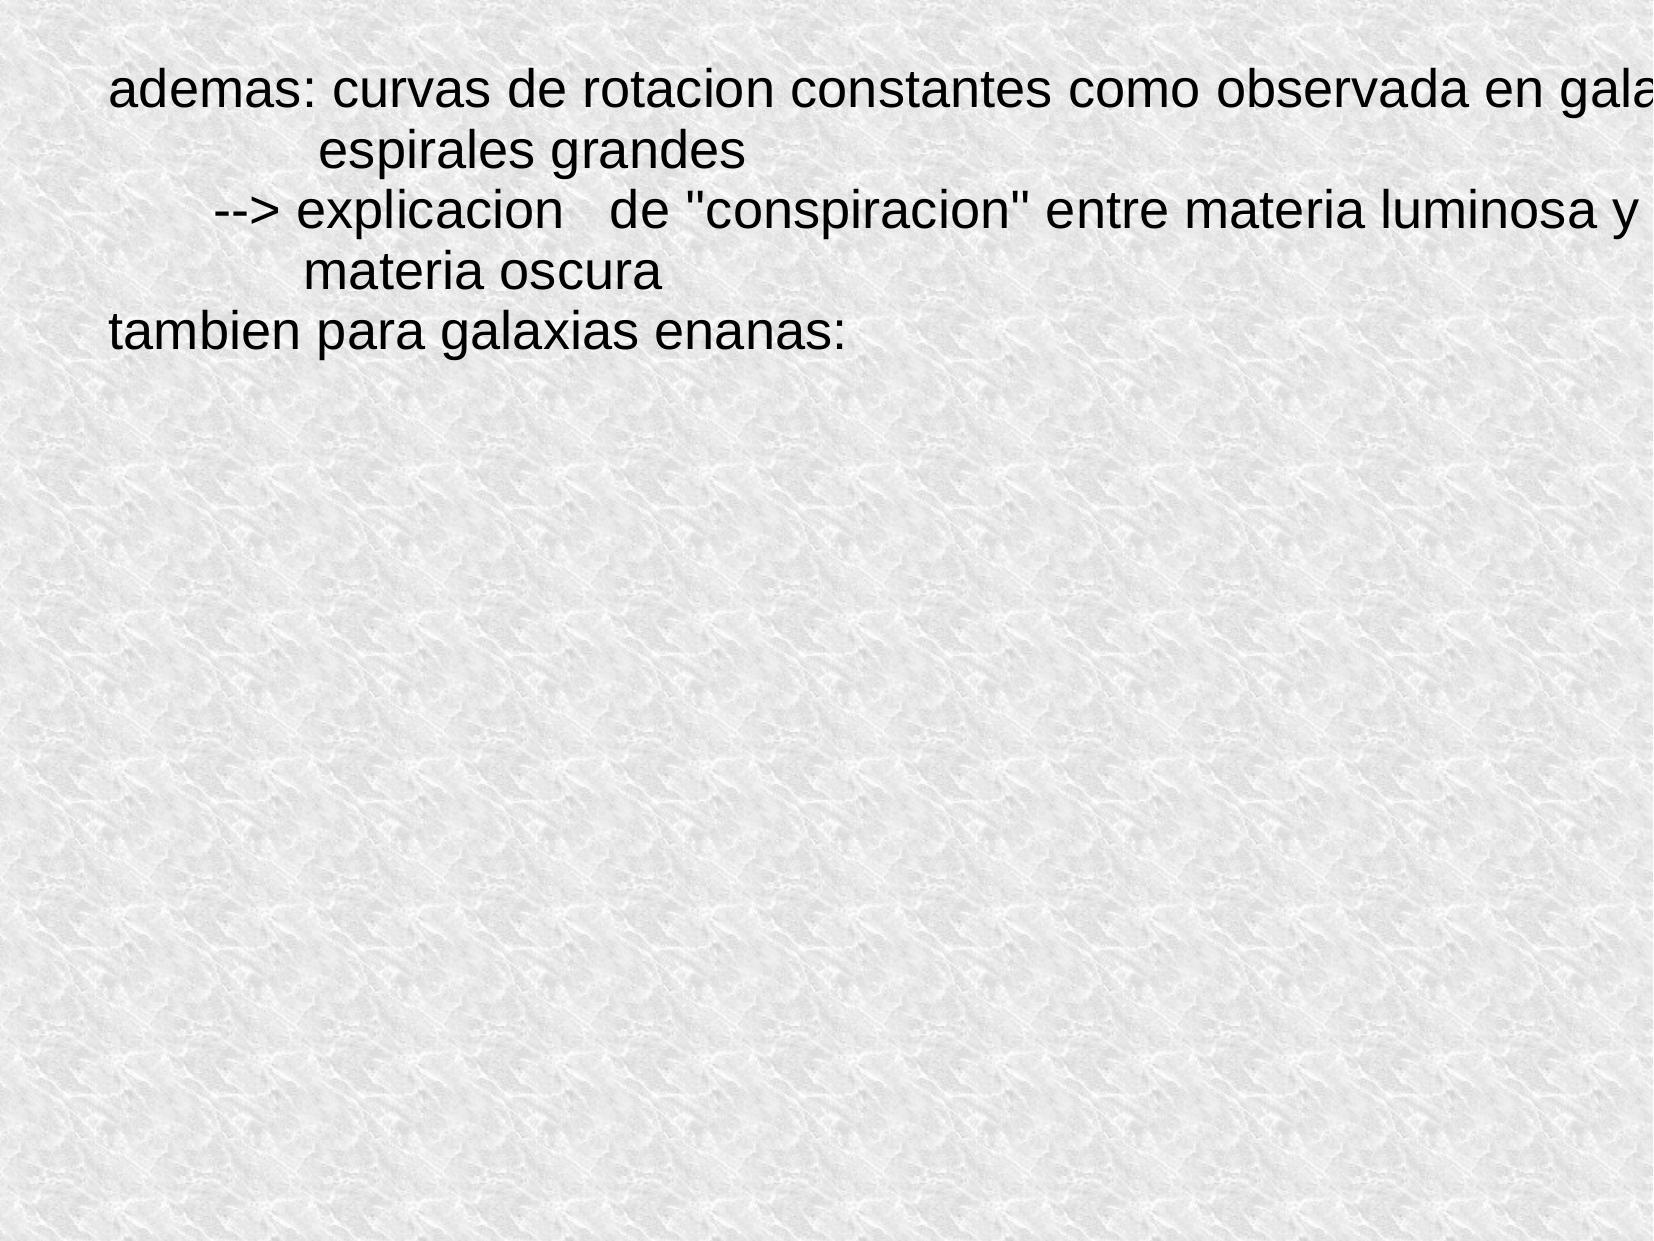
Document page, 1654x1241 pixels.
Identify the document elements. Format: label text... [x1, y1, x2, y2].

picture [0, 0, 1654, 1241]
text_box ademas: curvas de rotacion constantes como observada en galaxias espirales grandes --> explicacion de ''conspiracion'' entre materia luminosa y materia oscura tambien para galaxias enanas: [94, 51, 1576, 394]
